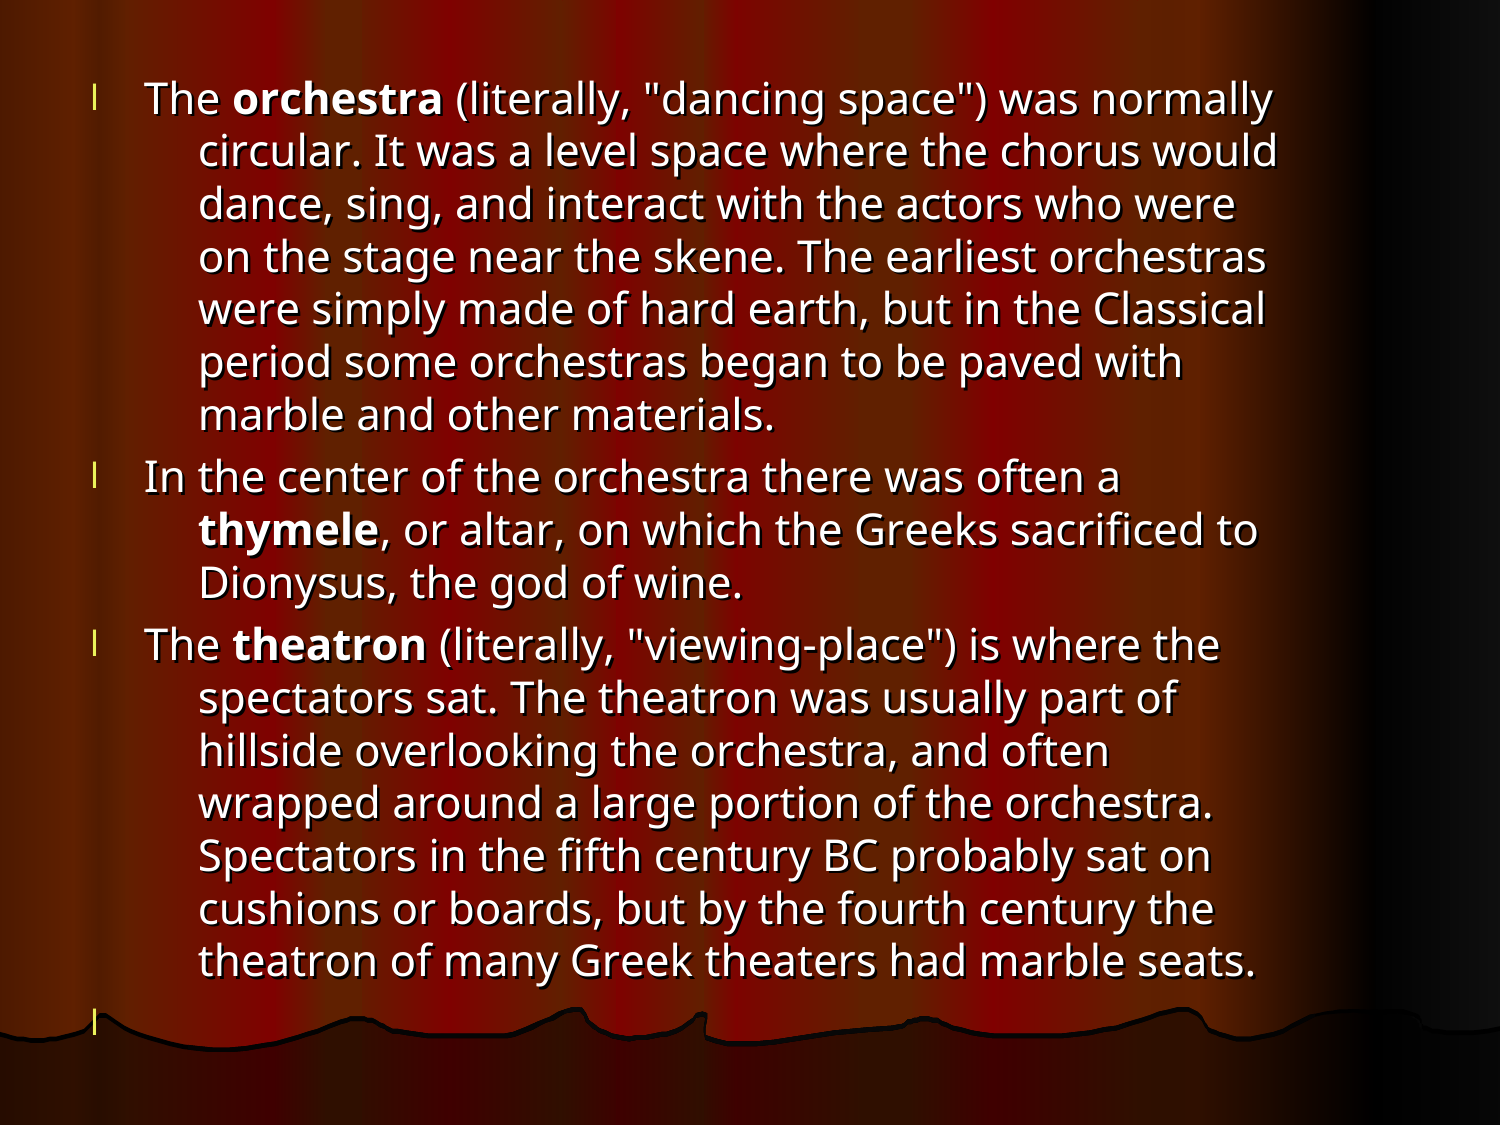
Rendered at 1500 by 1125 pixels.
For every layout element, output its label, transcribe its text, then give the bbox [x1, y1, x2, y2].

list The orchestra (literally, "dancing space") was normally circular. It was a level space where the chorus would dance, sing, and interact with the actors who were on the stage near the skene. The earliest orchestras were simply made of hard earth, but in the Classical period some orchestras began to be paved with marble and other materials. In the center of the orchestra there was often a thymele, or altar, on which the Greeks sacrificed to Dionysus, the god of wine. The theatron (literally, "viewing-place") is where the spectators sat. The theatron was usually part of hillside overlooking the orchestra, and often wrapped around a large portion of the orchestra. Spectators in the fifth century BC probably sat on cushions or boards, but by the fourth century the theatron of many Greek theaters had marble seats. [75, 62, 1300, 1062]
